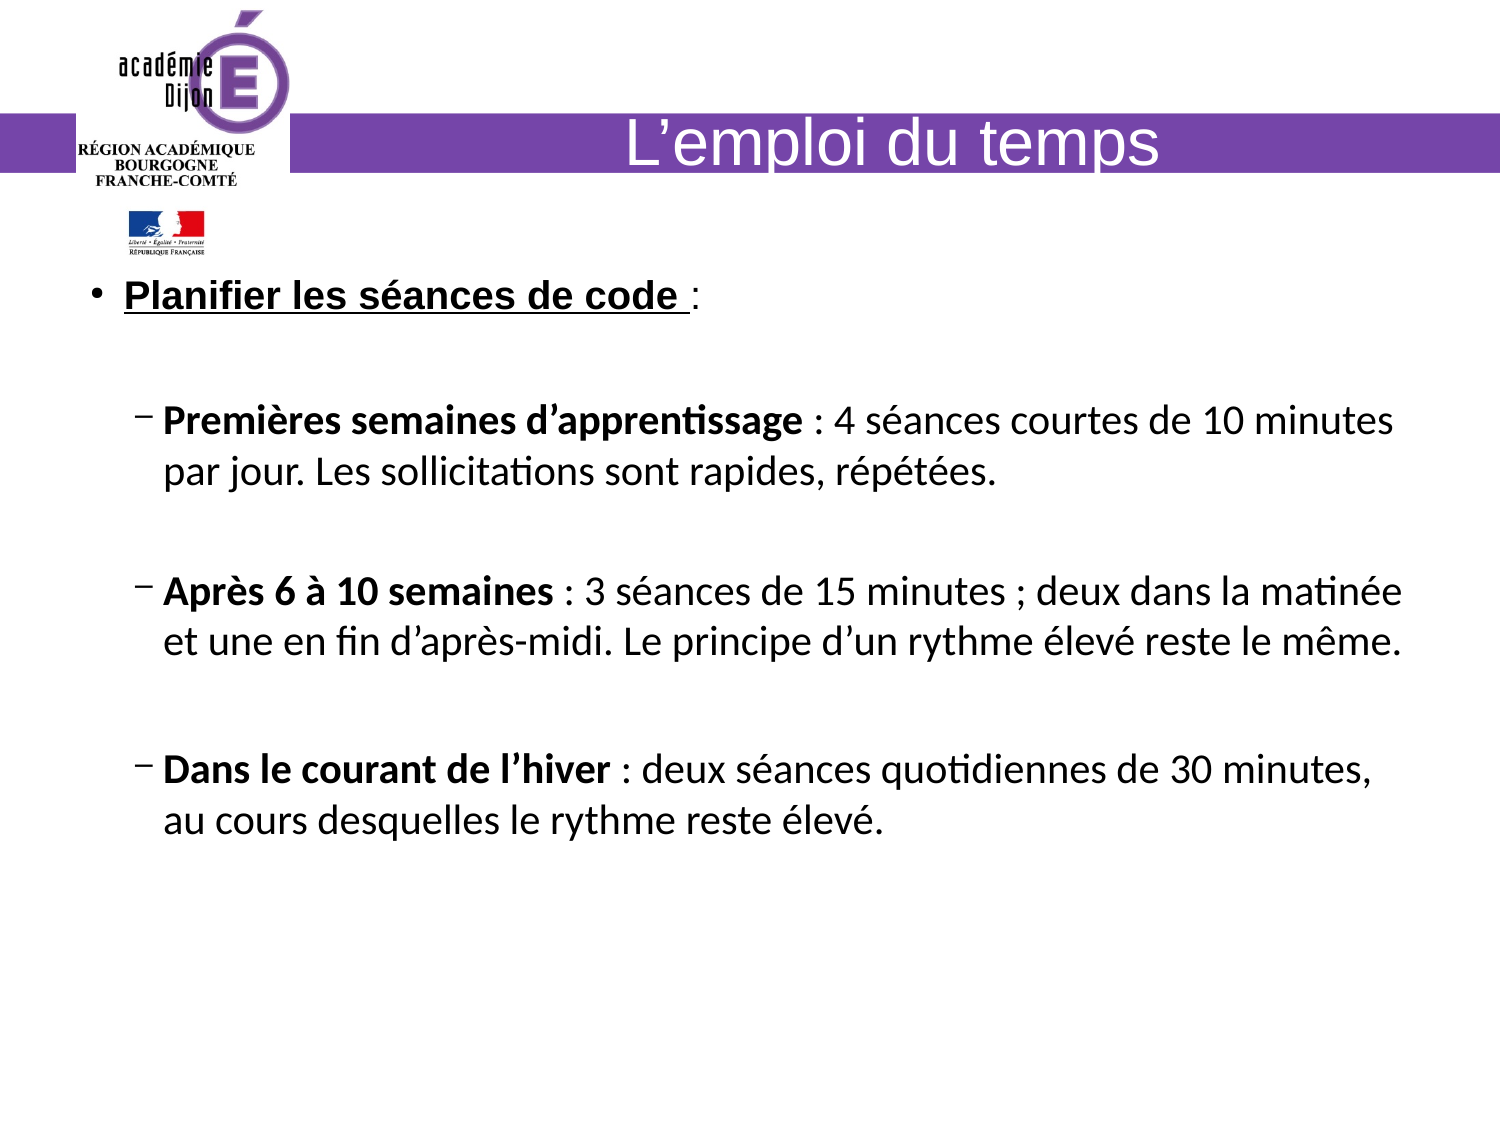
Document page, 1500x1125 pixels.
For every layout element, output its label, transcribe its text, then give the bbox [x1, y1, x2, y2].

list Planifier les séances de code : Premières semaines d’apprentissage : 4 séances courtes de 10 minutes par jour. Les sollicitations sont rapides, répétées. Après 6 à 10 semaines : 3 séances de 15 minutes ; deux dans la matinée et une en fin d’après-midi. Le principe d’un rythme élevé reste le même. Dans le courant de l’hiver : deux séances quotidiennes de 30 minutes, au cours desquelles le rythme reste élevé. [75, 262, 1425, 1005]
picture [76, 8, 290, 256]
title L’emploi du temps [360, 45, 1425, 233]
